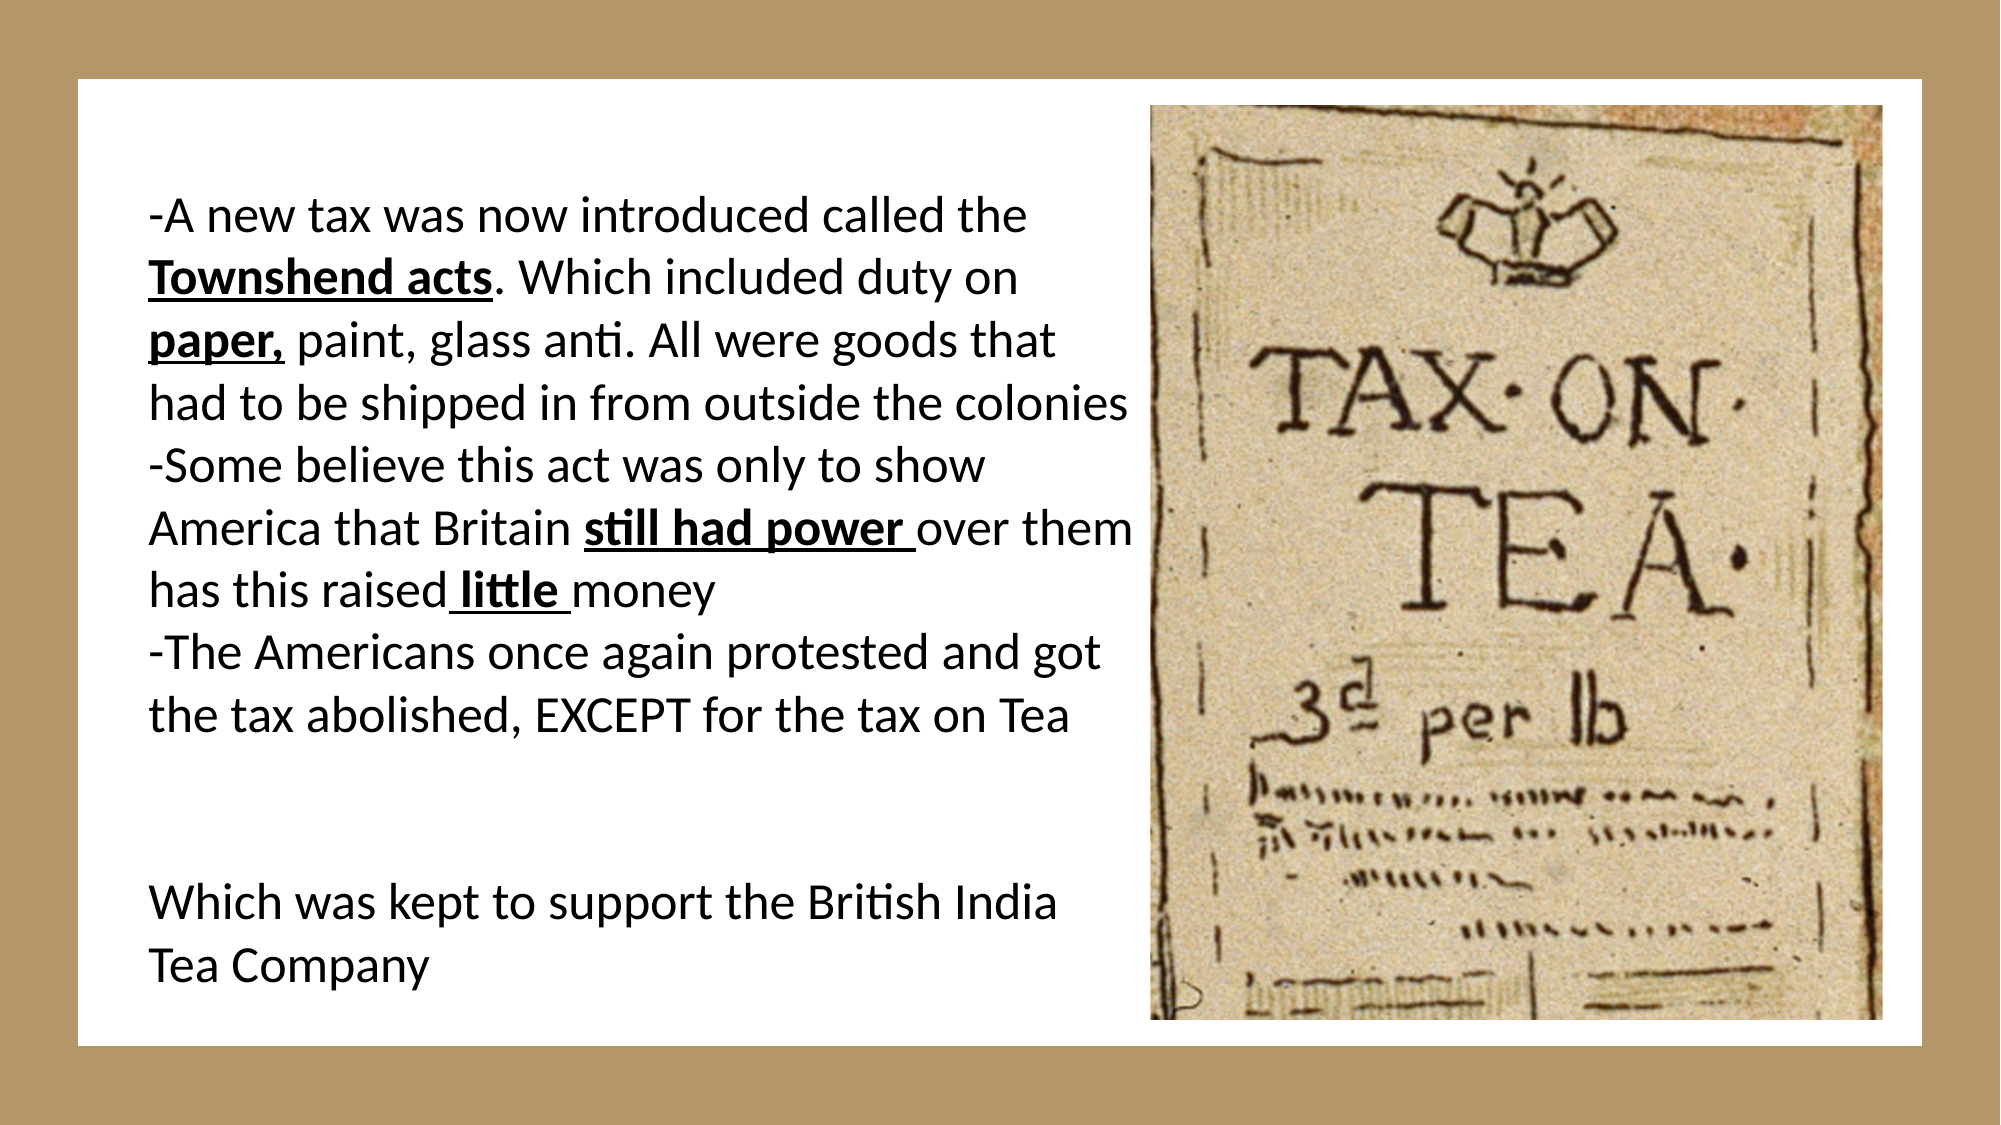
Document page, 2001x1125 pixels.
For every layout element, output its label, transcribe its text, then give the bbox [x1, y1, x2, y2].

text_box [0, 0, 2000, 1125]
picture [1150, 105, 1883, 1020]
text_box -A new tax was now introduced called the Townshend acts. Which included duty on paper, paint, glass anti. All were goods that had to be shipped in from outside the colonies -Some believe this act was only to show America that Britain still had power over them has this raised little money -The Americans once again protested and got the tax abolished, EXCEPT for the tax on Tea Which was kept to support the British India Tea Company [133, 172, 1151, 1009]
